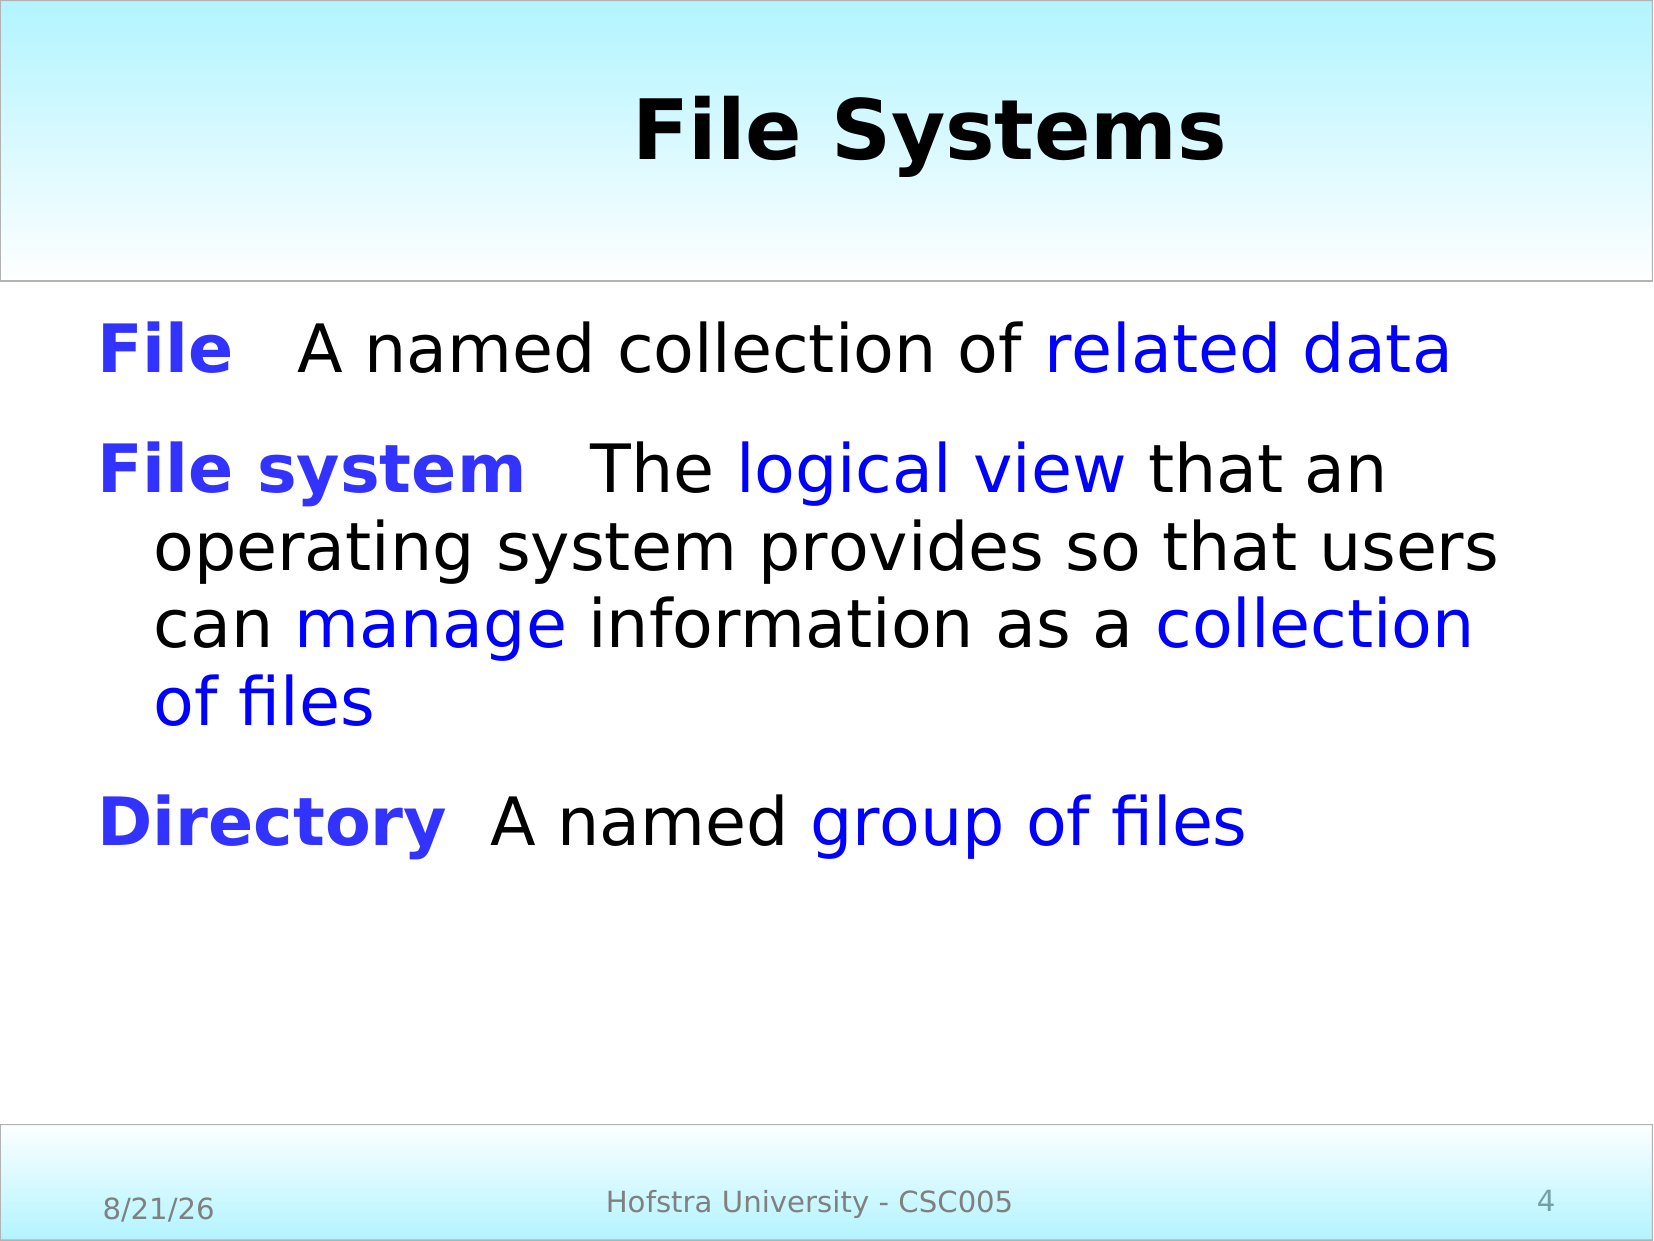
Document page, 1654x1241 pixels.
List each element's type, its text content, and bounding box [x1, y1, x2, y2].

title File Systems [247, 27, 1612, 235]
list File A named collection of related data File system The logical view that an operating system provides so that users can manage information as a collection of files Directory A named group of files [82, 303, 1571, 1131]
